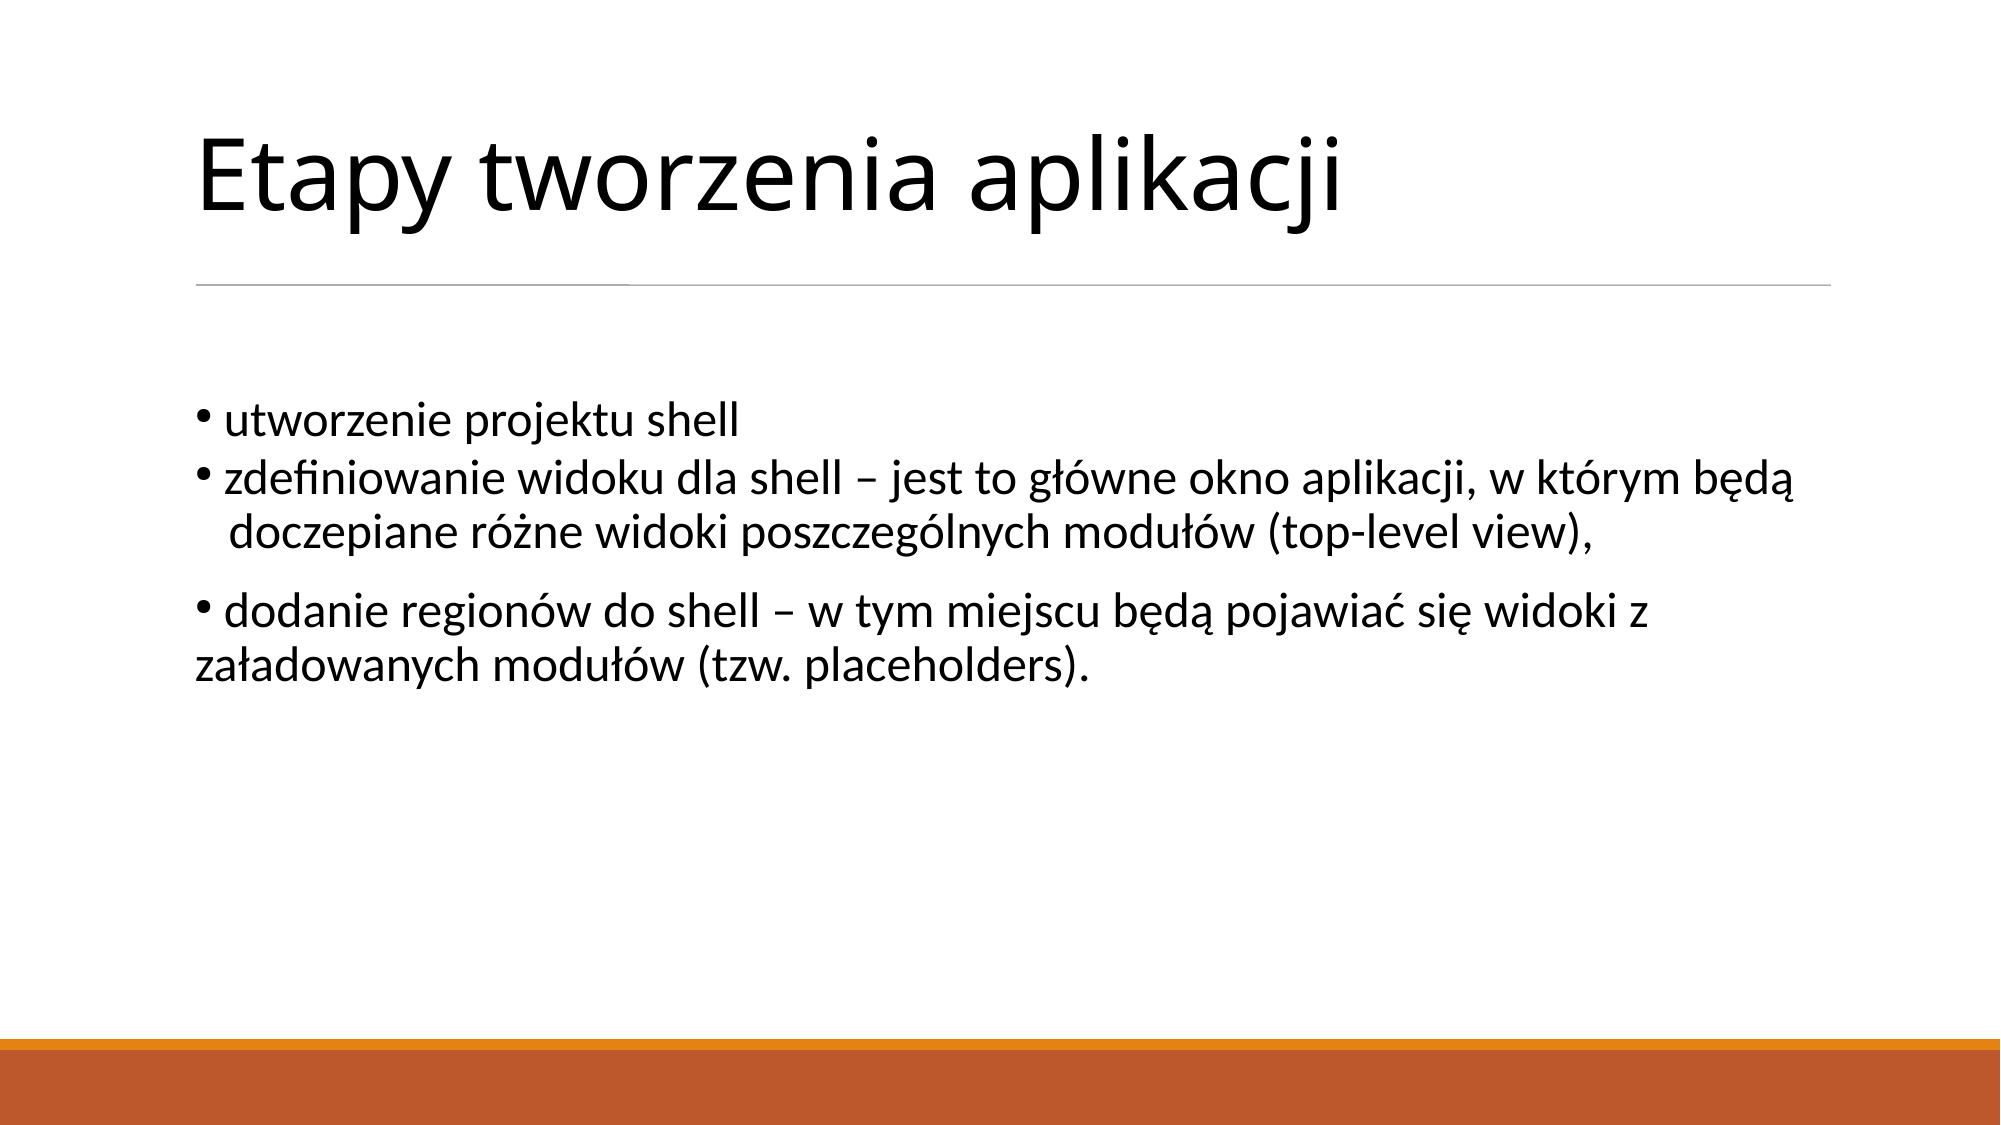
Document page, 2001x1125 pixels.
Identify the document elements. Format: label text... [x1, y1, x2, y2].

title Etapy tworzenia aplikacji [180, 121, 1830, 258]
list utworzenie projektu shell zdefiniowanie widoku dla shell – jest to główne okno aplikacji, w którym będą doczepiane różne widoki poszczególnych modułów (top-level view), dodanie regionów do shell – w tym miejscu będą pojawiać się widoki z załadowanych modułów (tzw. placeholders). [180, 385, 1830, 963]
